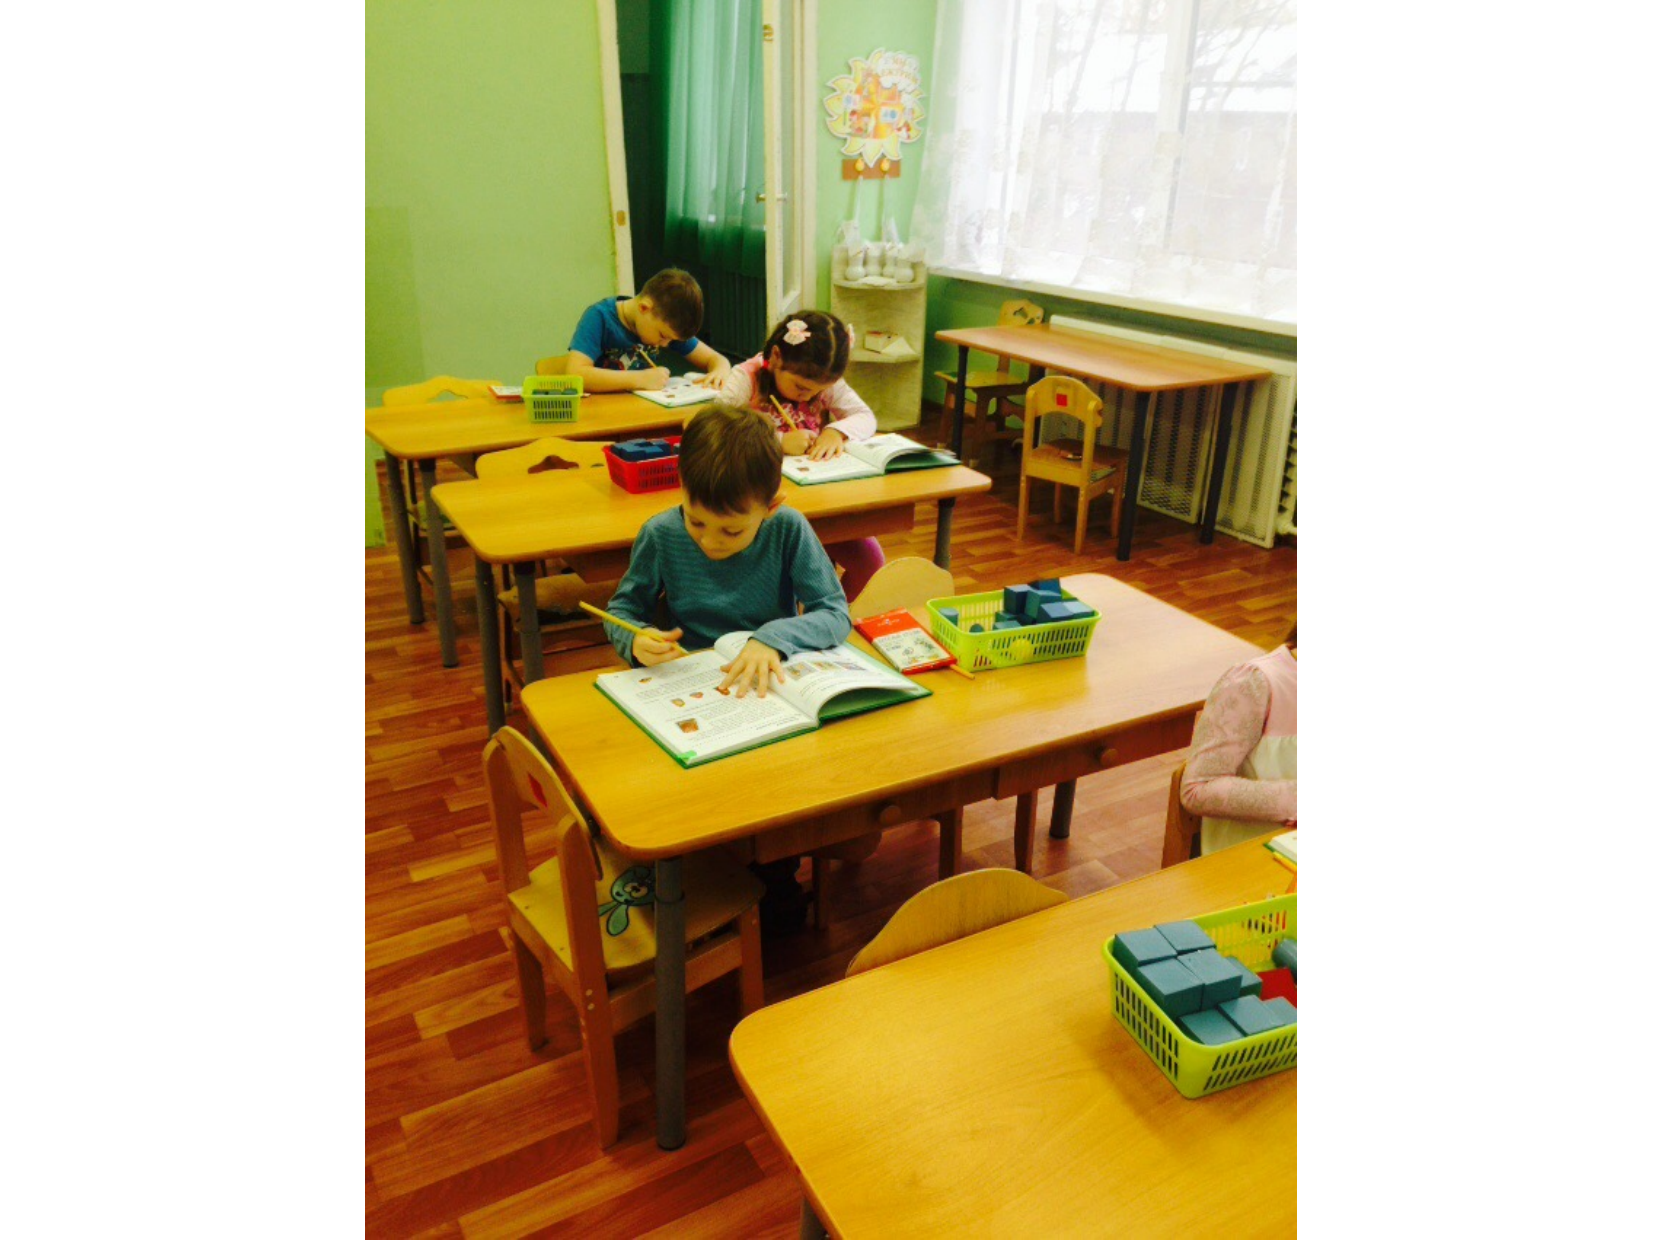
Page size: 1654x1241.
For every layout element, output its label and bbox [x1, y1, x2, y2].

picture [365, 0, 1297, 1241]
